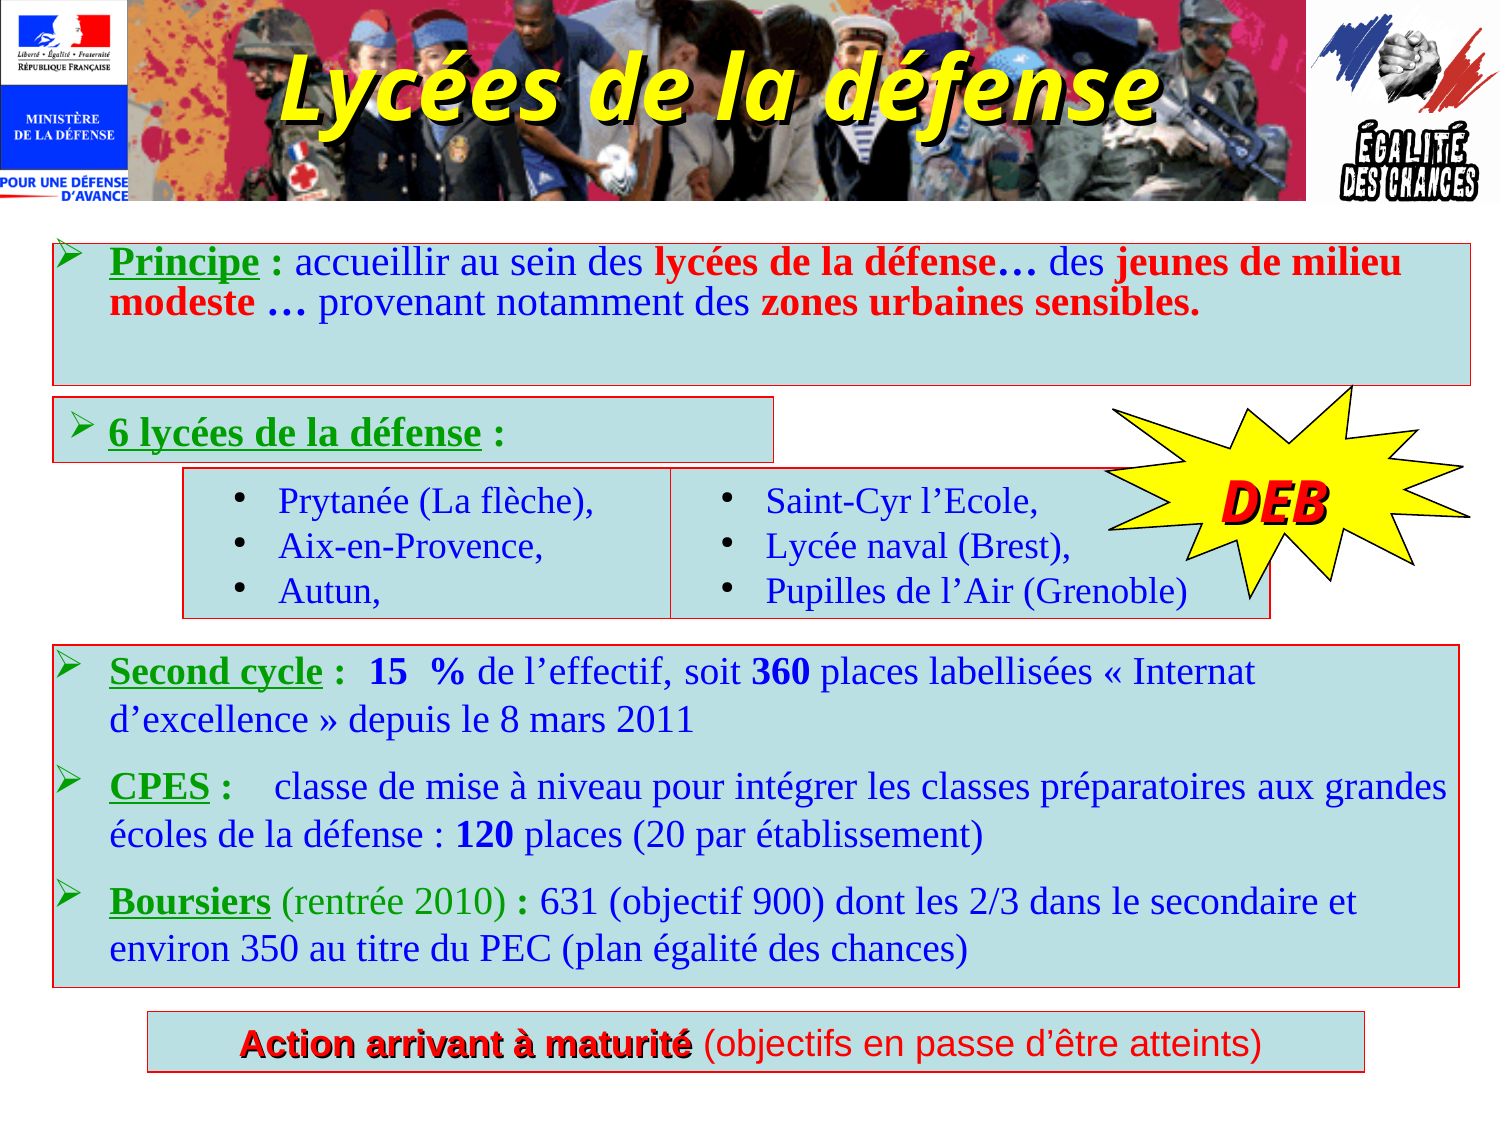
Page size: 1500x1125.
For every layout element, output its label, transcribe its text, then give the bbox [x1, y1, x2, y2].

text_box [1106, 463, 1165, 501]
picture [0, 0, 1306, 201]
text_box Principe : accueillir au sein des lycées de la défense… des jeunes de milieu modeste … provenant notamment des zones urbaines sensibles. [53, 243, 1471, 386]
text_box 6 lycées de la défense : [53, 397, 774, 463]
text_box [1292, 542, 1341, 581]
text_box Action arrivant à maturité (objectifs en passe d’être atteints) [147, 1011, 1365, 1072]
text_box [1112, 386, 1471, 565]
text_box [1108, 504, 1165, 531]
picture [1311, 0, 1500, 204]
text_box Saint-Cyr l’Ecole, Lycée naval (Brest), Pupilles de l’Air (Grenoble) [670, 468, 1270, 619]
text_box [1237, 542, 1281, 599]
text_box Prytanée (La flèche), Aix-en-Provence, Autun, [183, 468, 670, 619]
text_box Second cycle : 15 % de l’effectif, soit 360 places labellisées « Internat d’excellence » depuis le 8 mars 2011 CPES : classe de mise à niveau pour intégrer les classes préparatoires aux grandes écoles de la défense : 120 places (20 par établissement) Boursiers (rentrée 2010) : 631 (objectif 900) dont les 2/3 dans le secondaire et environ 350 au titre du PEC (plan égalité des chances) [53, 645, 1459, 988]
text_box [1186, 542, 1233, 560]
text_box DEB [1165, 456, 1382, 542]
title Lycées de la défense [135, 29, 1306, 140]
